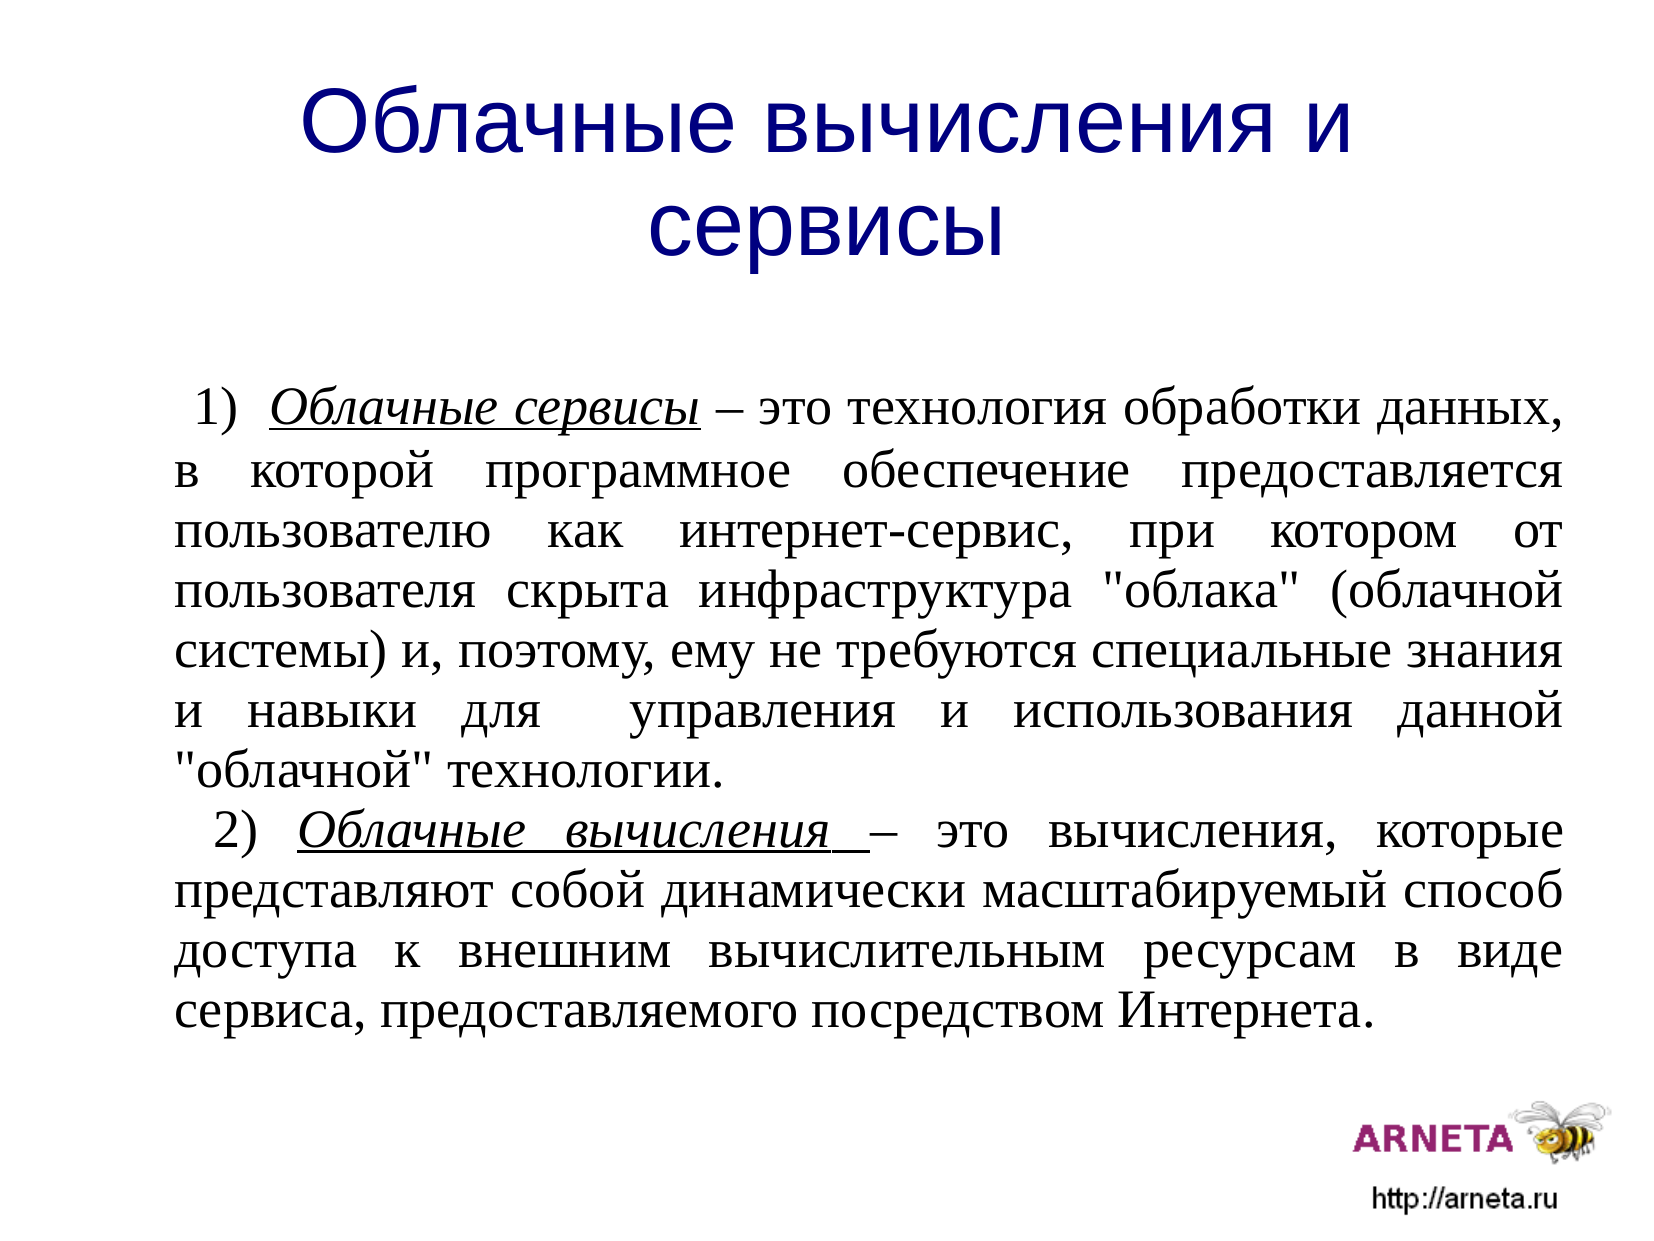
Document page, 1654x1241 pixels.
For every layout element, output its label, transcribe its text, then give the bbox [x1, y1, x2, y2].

picture [1328, 1092, 1640, 1223]
title Облачные вычисления и сервисы [121, 69, 1534, 275]
subtitle 1) Облачные сервисы – это технология обработки данных, в которой программное обеспечение предоставляется пользователю как интернет-сервис, при котором от пользователя скрыта инфраструктура "облака" (облачной системы) и, поэтому, ему не требуются специальные знания и навыки для управления и использования данной "облачной" технологии. 2) Облачные вычисления – это вычисления, которые представляют собой динамически масштабируемый способ доступа к внешним вычислительным ресурсам в виде сервиса, предоставляемого посредством Интернета. [174, 311, 1565, 1093]
